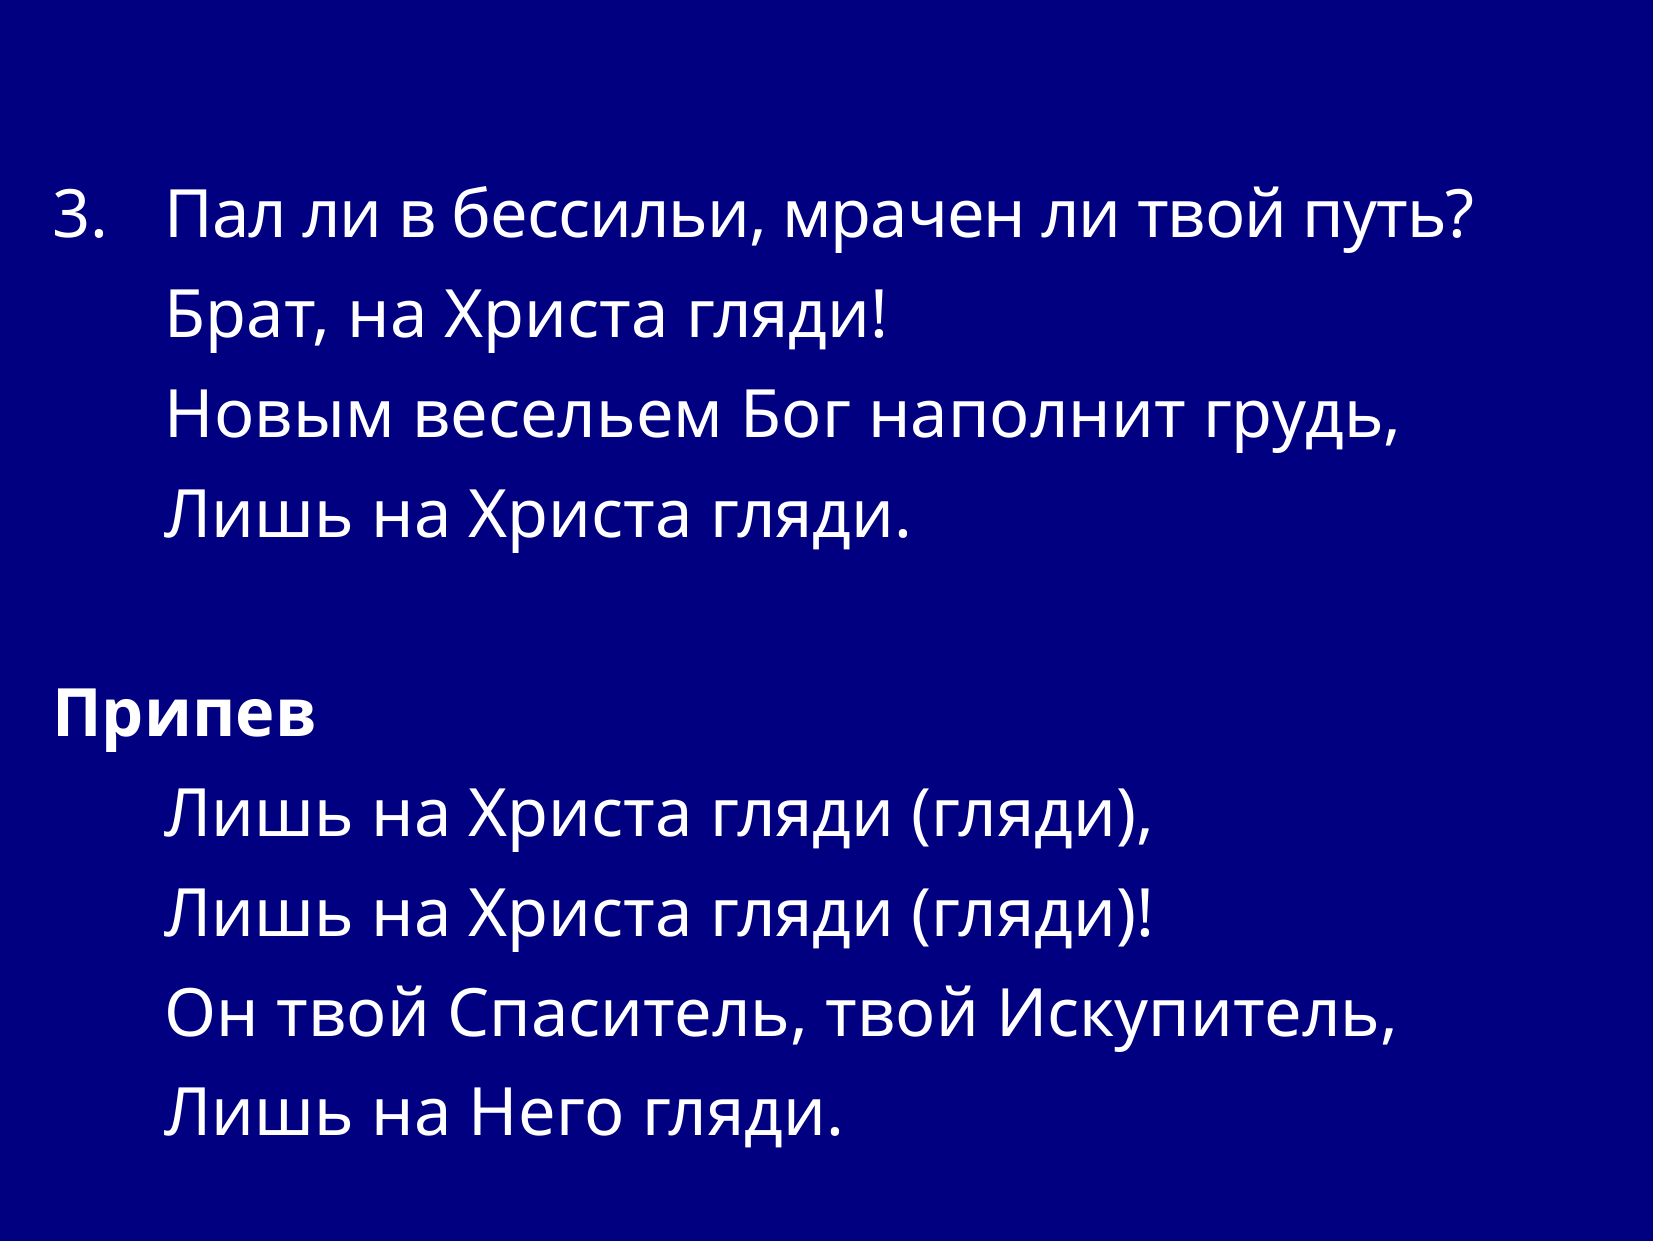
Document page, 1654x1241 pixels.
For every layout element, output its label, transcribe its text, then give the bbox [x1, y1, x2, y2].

text_box 3. Пал ли в бессильи, мрачен ли твой путь? Брат, на Христа гляди! Новым весельем Бог наполнит грудь, Лишь на Христа гляди. Припев Лишь на Христа гляди (гляди), Лишь на Христа гляди (гляди)! Он твой Спаситель, твой Искупитель, Лишь на Него гляди. [37, 150, 1651, 1163]
